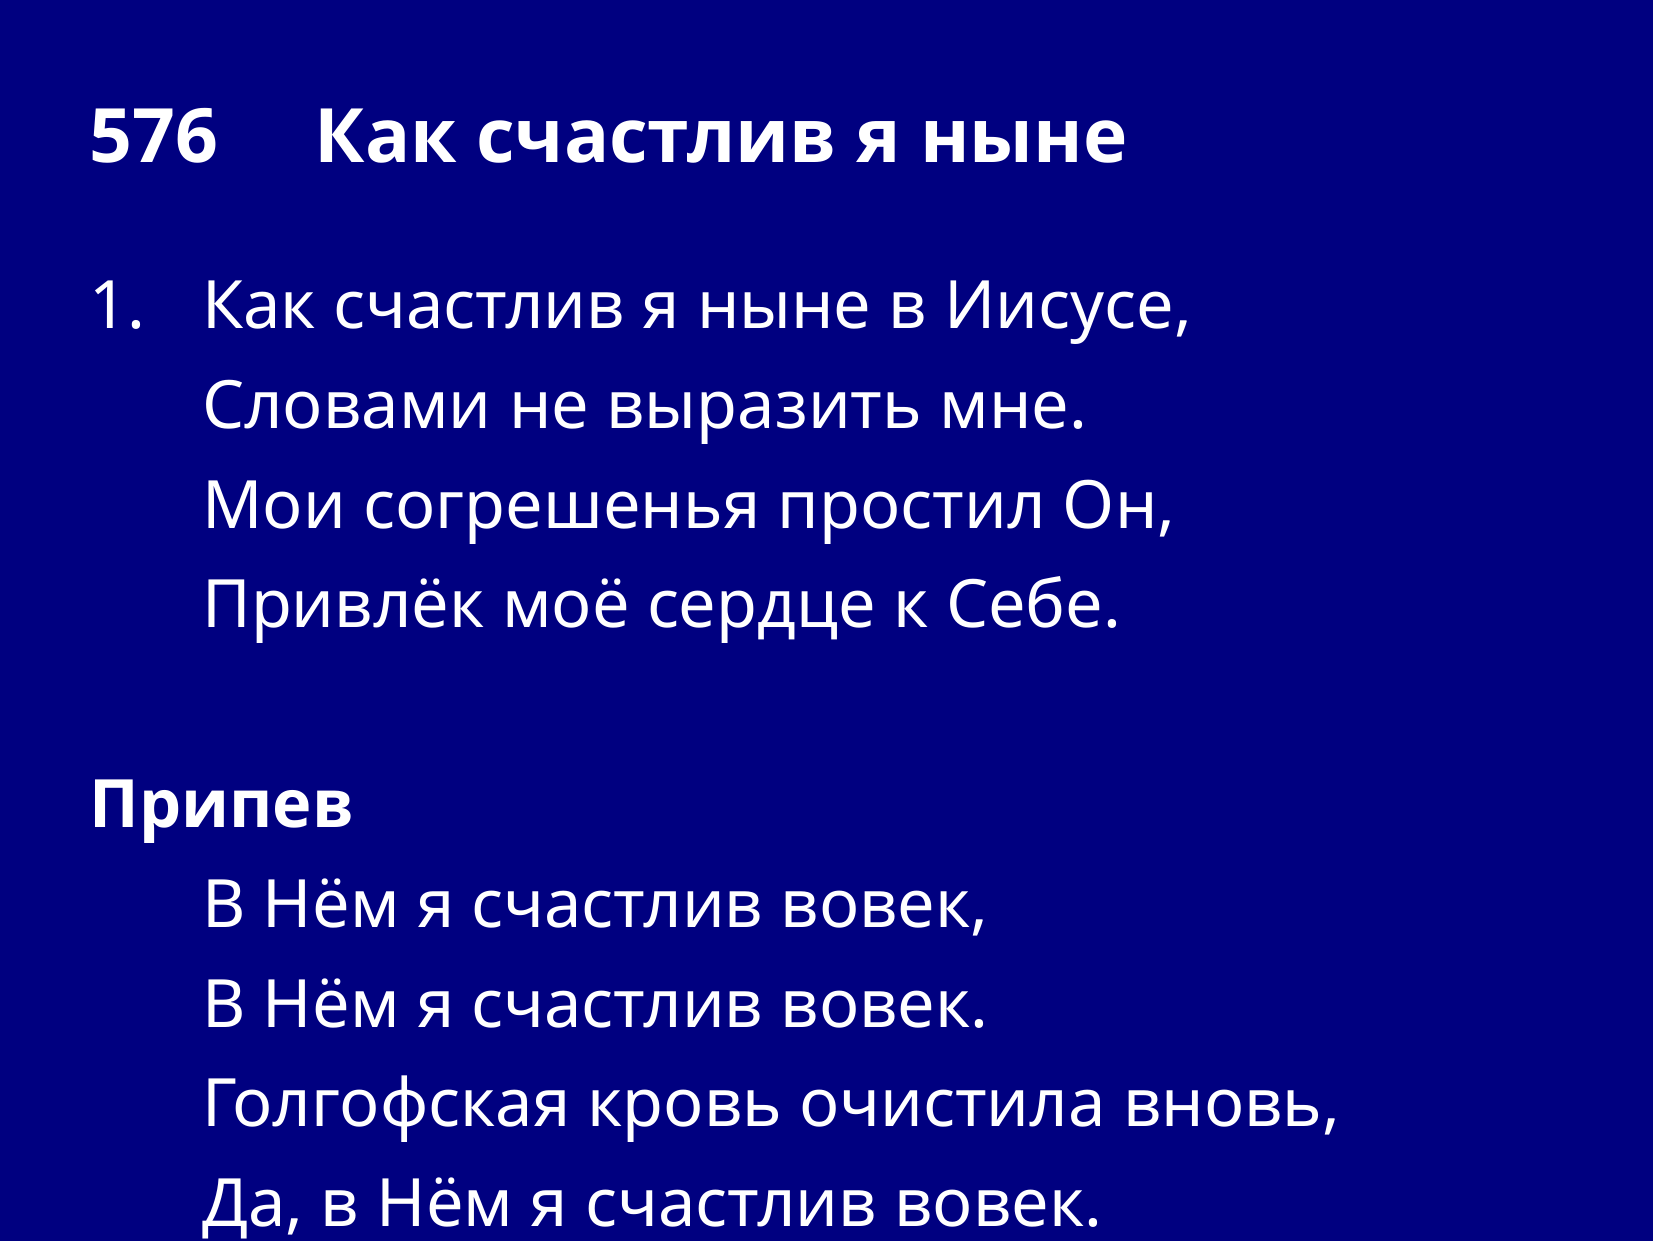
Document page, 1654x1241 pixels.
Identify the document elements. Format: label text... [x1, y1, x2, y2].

text_box 1. Как счастлив я ныне в Иисусе, Словами не выразить мне. Мои согрешенья простил Он, Привлёк моё сердце к Себе. Припев В Нём я счастлив вовек, В Нём я счастлив вовек. Голгофская кровь очистила вновь, Да, в Нём я счастлив вовек. [75, 188, 1576, 1163]
text_box 576 Как счастлив я ныне [75, 75, 1576, 188]
